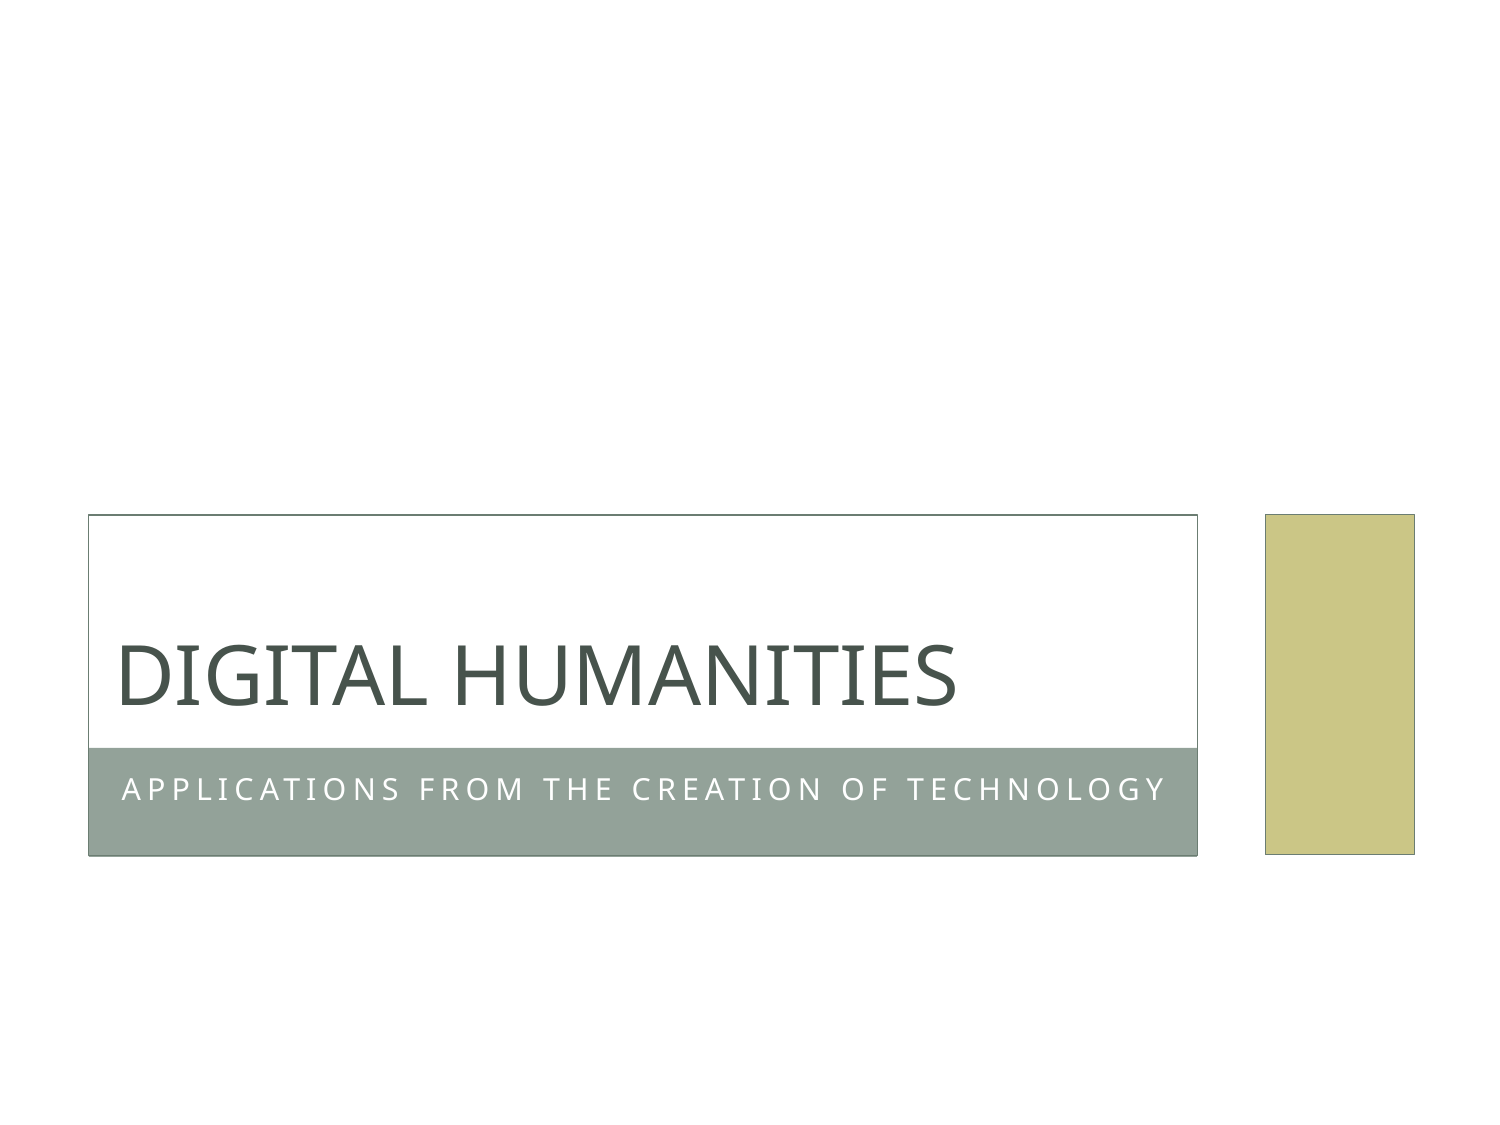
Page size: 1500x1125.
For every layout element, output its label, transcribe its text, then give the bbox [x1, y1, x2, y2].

subtitle Applications from the creation of technology [105, 762, 1181, 838]
title Digital Humanities [99, 529, 1187, 730]
